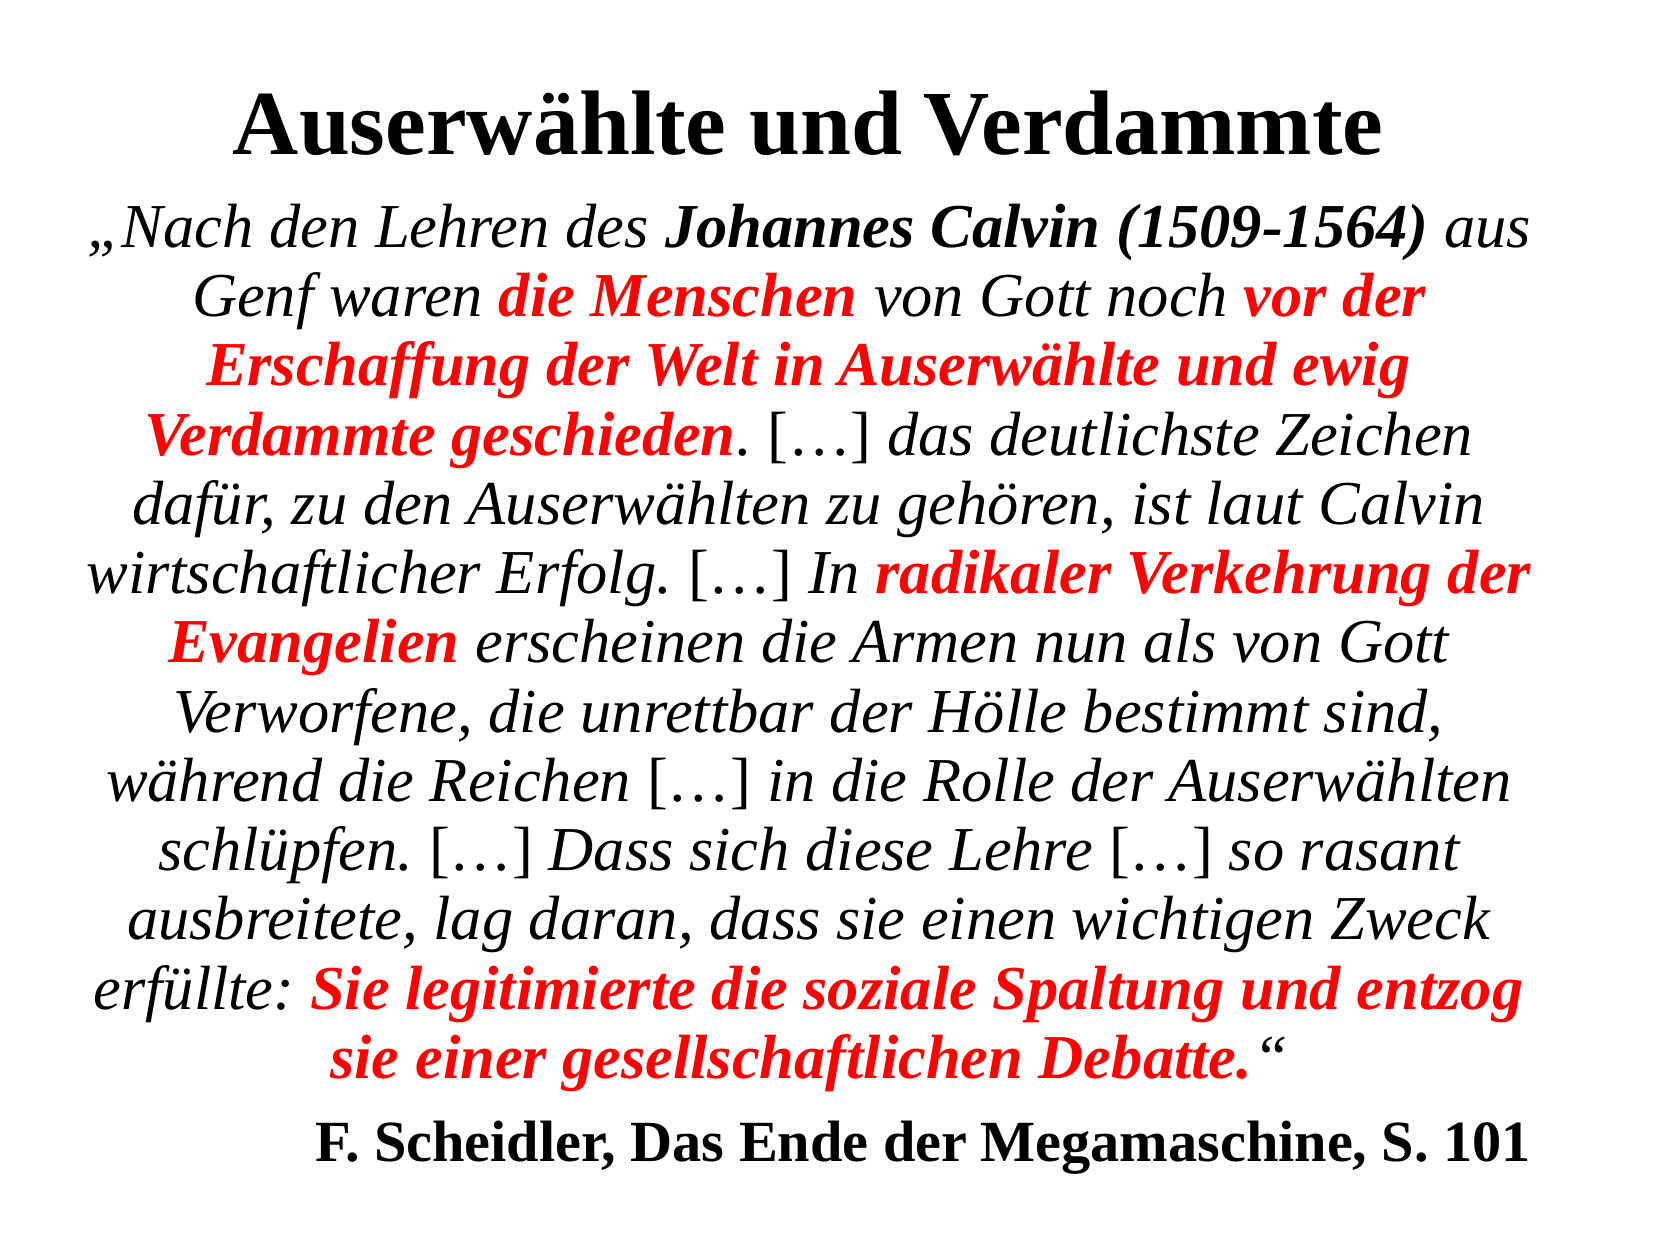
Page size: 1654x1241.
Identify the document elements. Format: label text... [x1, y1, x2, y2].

text_box Auserwählte und Verdammte „Nach den Lehren des Johannes Calvin (1509-1564) aus Genf waren die Menschen von Gott noch vor der Erschaffung der Welt in Auserwählte und ewig Verdammte geschieden. […] das deutlichste Zeichen dafür, zu den Auserwählten zu gehören, ist laut Calvin wirtschaftlicher Erfolg. […] In radikaler Verkehrung der Evangelien erscheinen die Armen nun als von Gott Verworfene, die unrettbar der Hölle bestimmt sind, während die Reichen […] in die Rolle der Auserwählten schlüpfen. […] Dass sich diese Lehre […] so rasant ausbreitete, lag daran, dass sie einen wichtigen Zweck erfüllte: Sie legitimierte die soziale Spaltung und entzog sie einer gesellschaftlichen Debatte.“ F. Scheidler, Das Ende der Megamaschine, S. 101 [71, 64, 1585, 1186]
